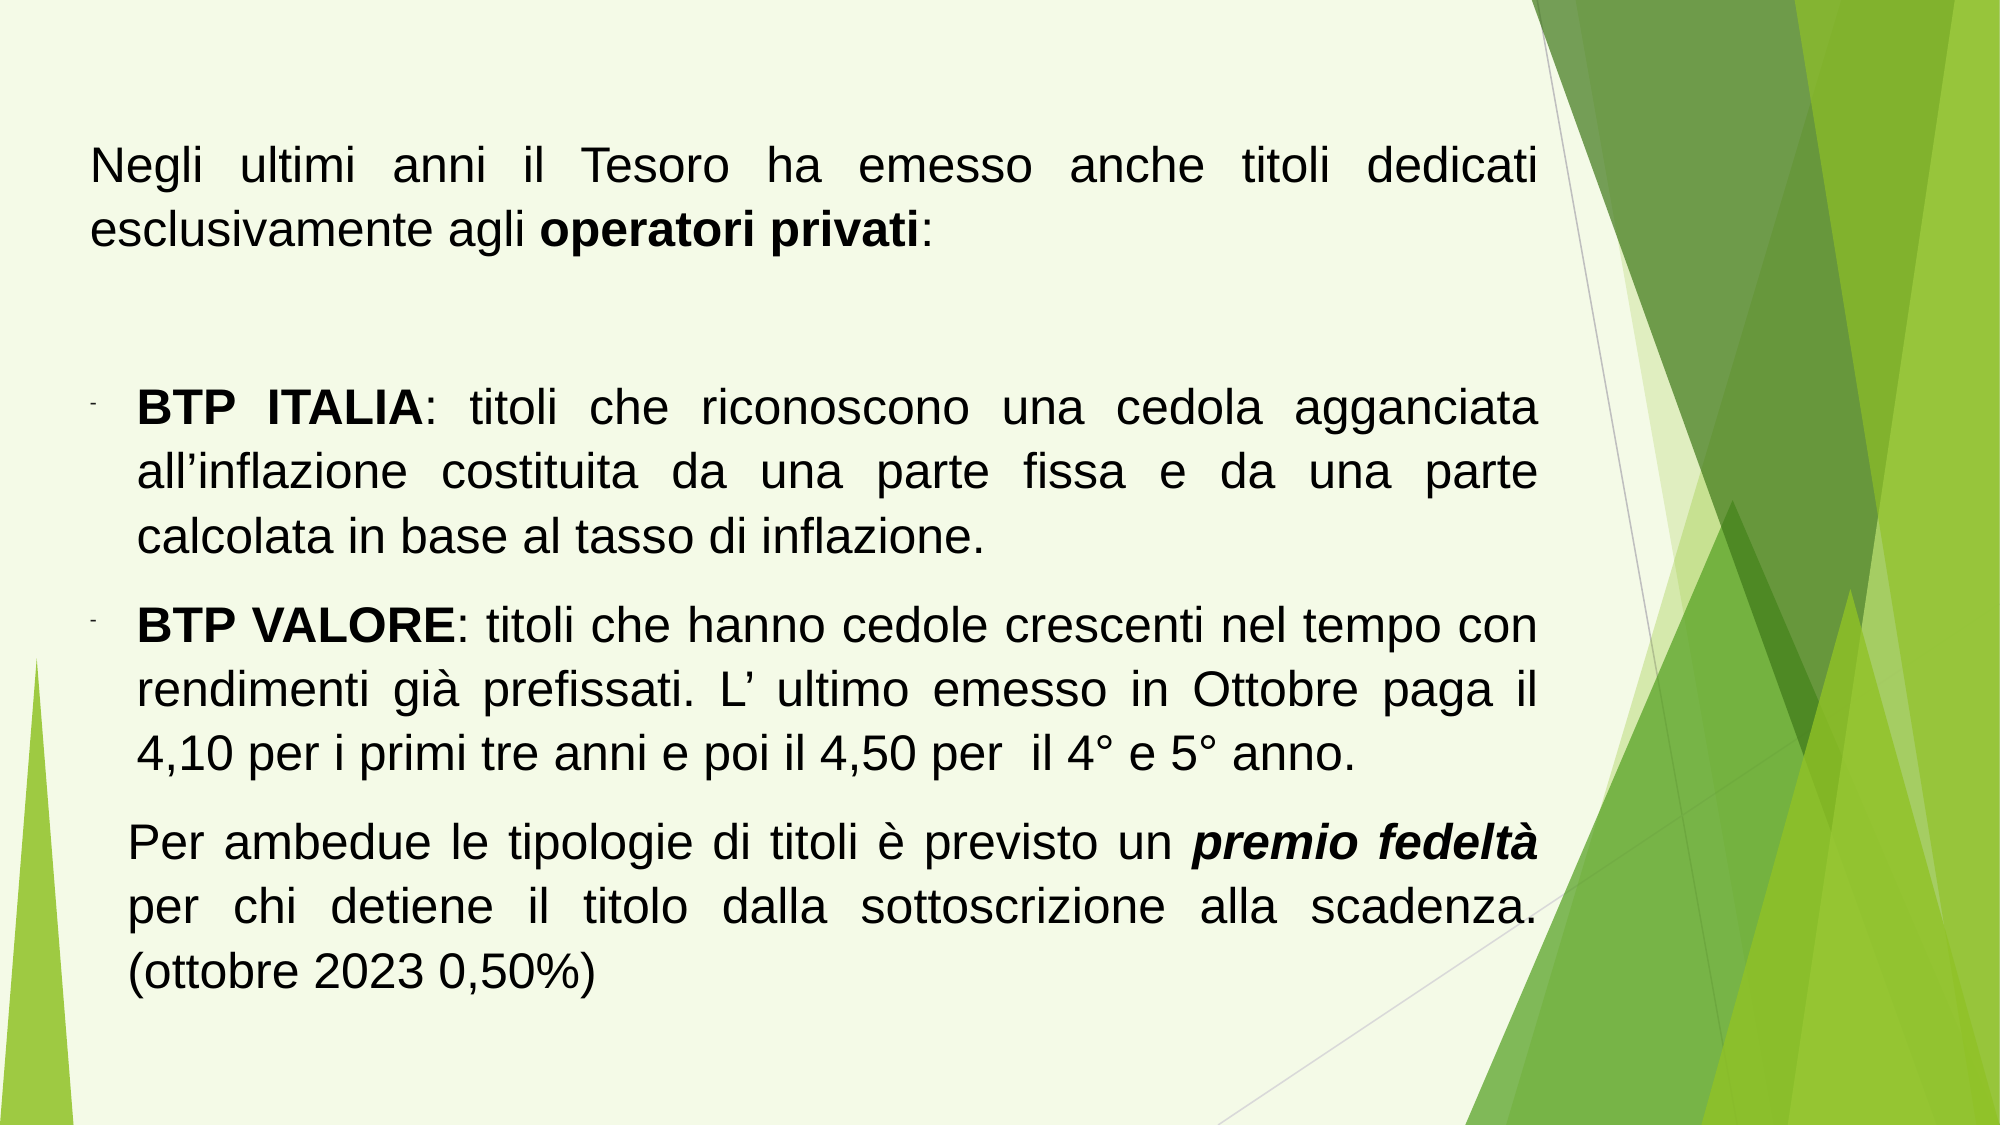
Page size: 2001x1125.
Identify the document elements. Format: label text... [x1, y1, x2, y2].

text_box Negli ultimi anni il Tesoro ha emesso anche titoli dedicati esclusivamente agli operatori privati: BTP ITALIA: titoli che riconoscono una cedola agganciata all’inflazione costituita da una parte fissa e da una parte calcolata in base al tasso di inflazione. BTP VALORE: titoli che hanno cedole crescenti nel tempo con rendimenti già prefissati. L’ ultimo emesso in Ottobre paga il 4,10 per i primi tre anni e poi il 4,50 per il 4° e 5° anno. Per ambedue le tipologie di titoli è previsto un premio fedeltà per chi detiene il titolo dalla sottoscrizione alla scadenza. (ottobre 2023 0,50%) [0, 120, 1554, 1006]
